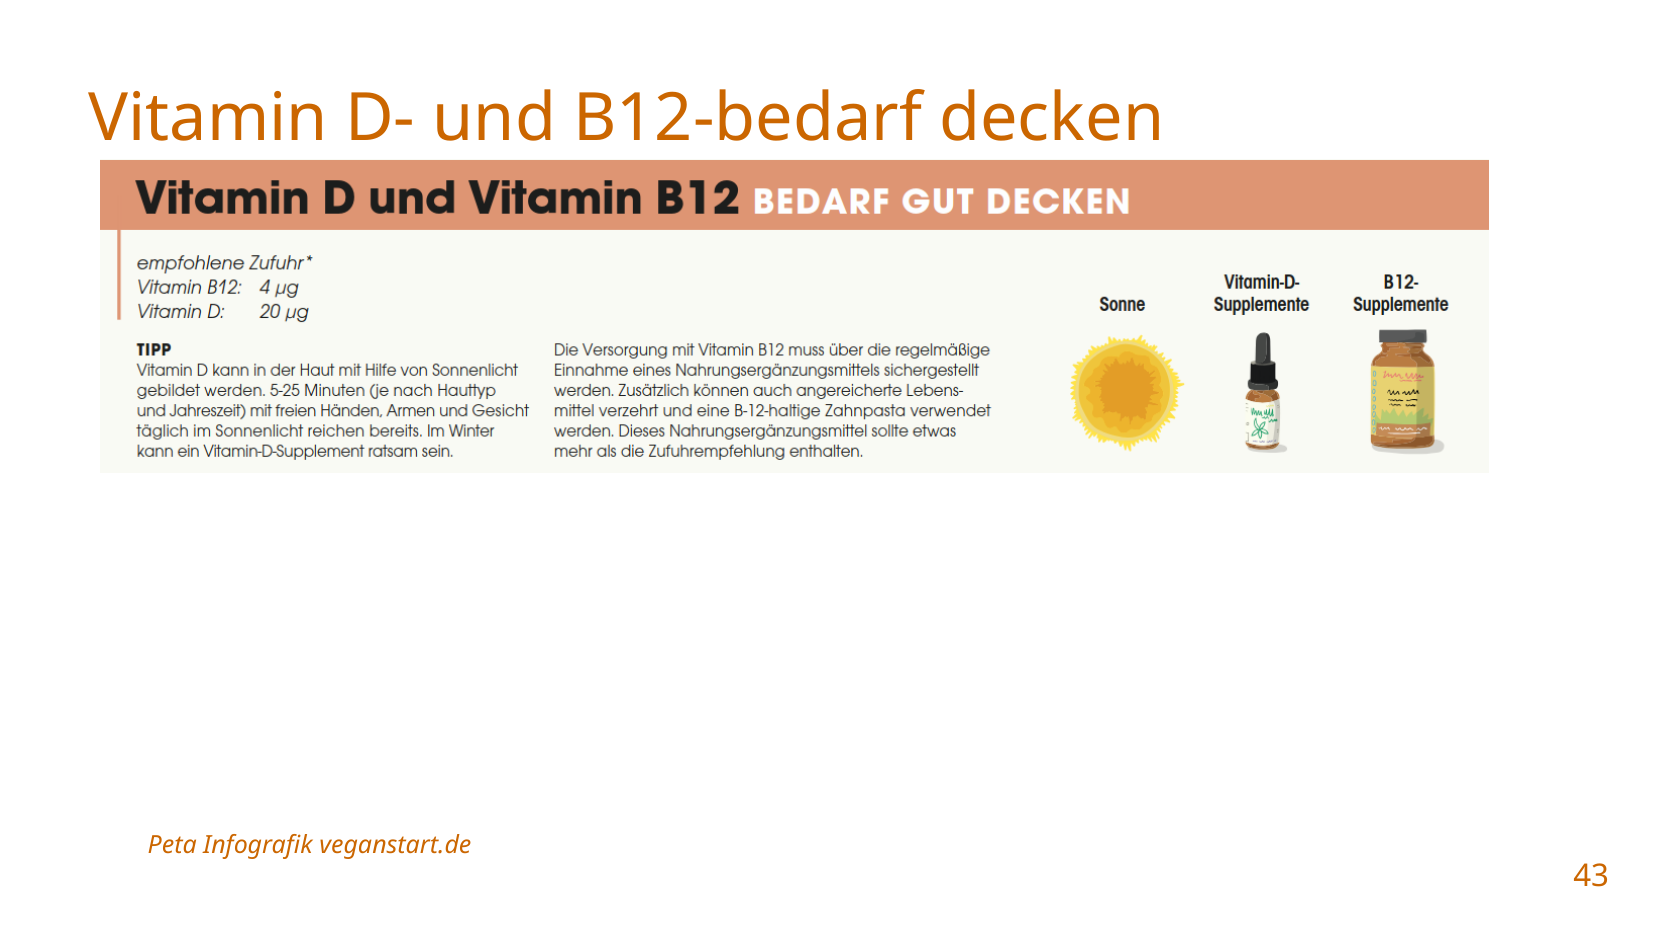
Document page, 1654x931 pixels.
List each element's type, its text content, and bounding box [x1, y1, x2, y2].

picture [100, 159, 1489, 473]
title Vitamin D- und B12-bedarf decken [88, 37, 1489, 193]
list Peta Infografik veganstart.de [76, 826, 1565, 894]
